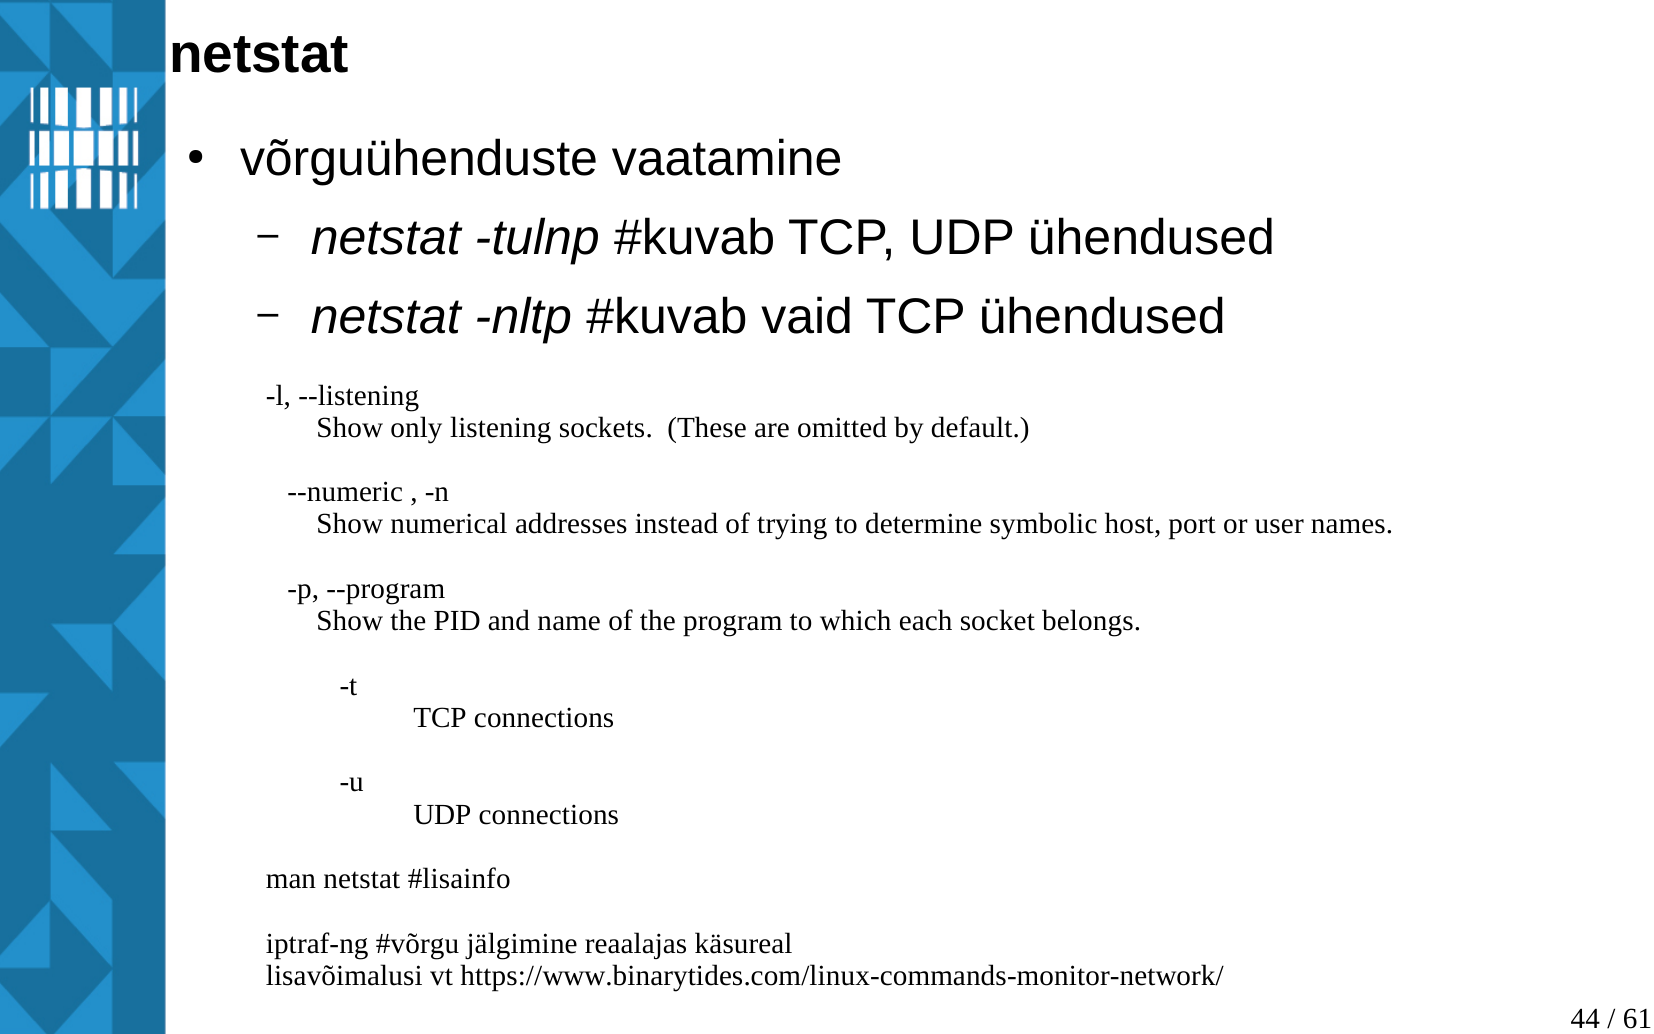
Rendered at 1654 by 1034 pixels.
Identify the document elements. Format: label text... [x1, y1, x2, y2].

title netstat [169, 11, 1571, 95]
list võrguühenduste vaatamine netstat -tulnp #kuvab TCP, UDP ühendused netstat -nltp #kuvab vaid TCP ühendused [169, 129, 1630, 355]
text_box -l, --listening Show only listening sockets. (These are omitted by default.) --numeric , -n Show numerical addresses instead of trying to determine symbolic host, port or user names. -p, --program Show the PID and name of the program to which each socket belongs. -t TCP connections -u UDP connections man netstat #lisainfo iptraf-ng #võrgu jälgimine reaalajas käsureal lisavõimalusi vt https://www.binarytides.com/linux-commands-monitor-network/ [265, 378, 1477, 1024]
